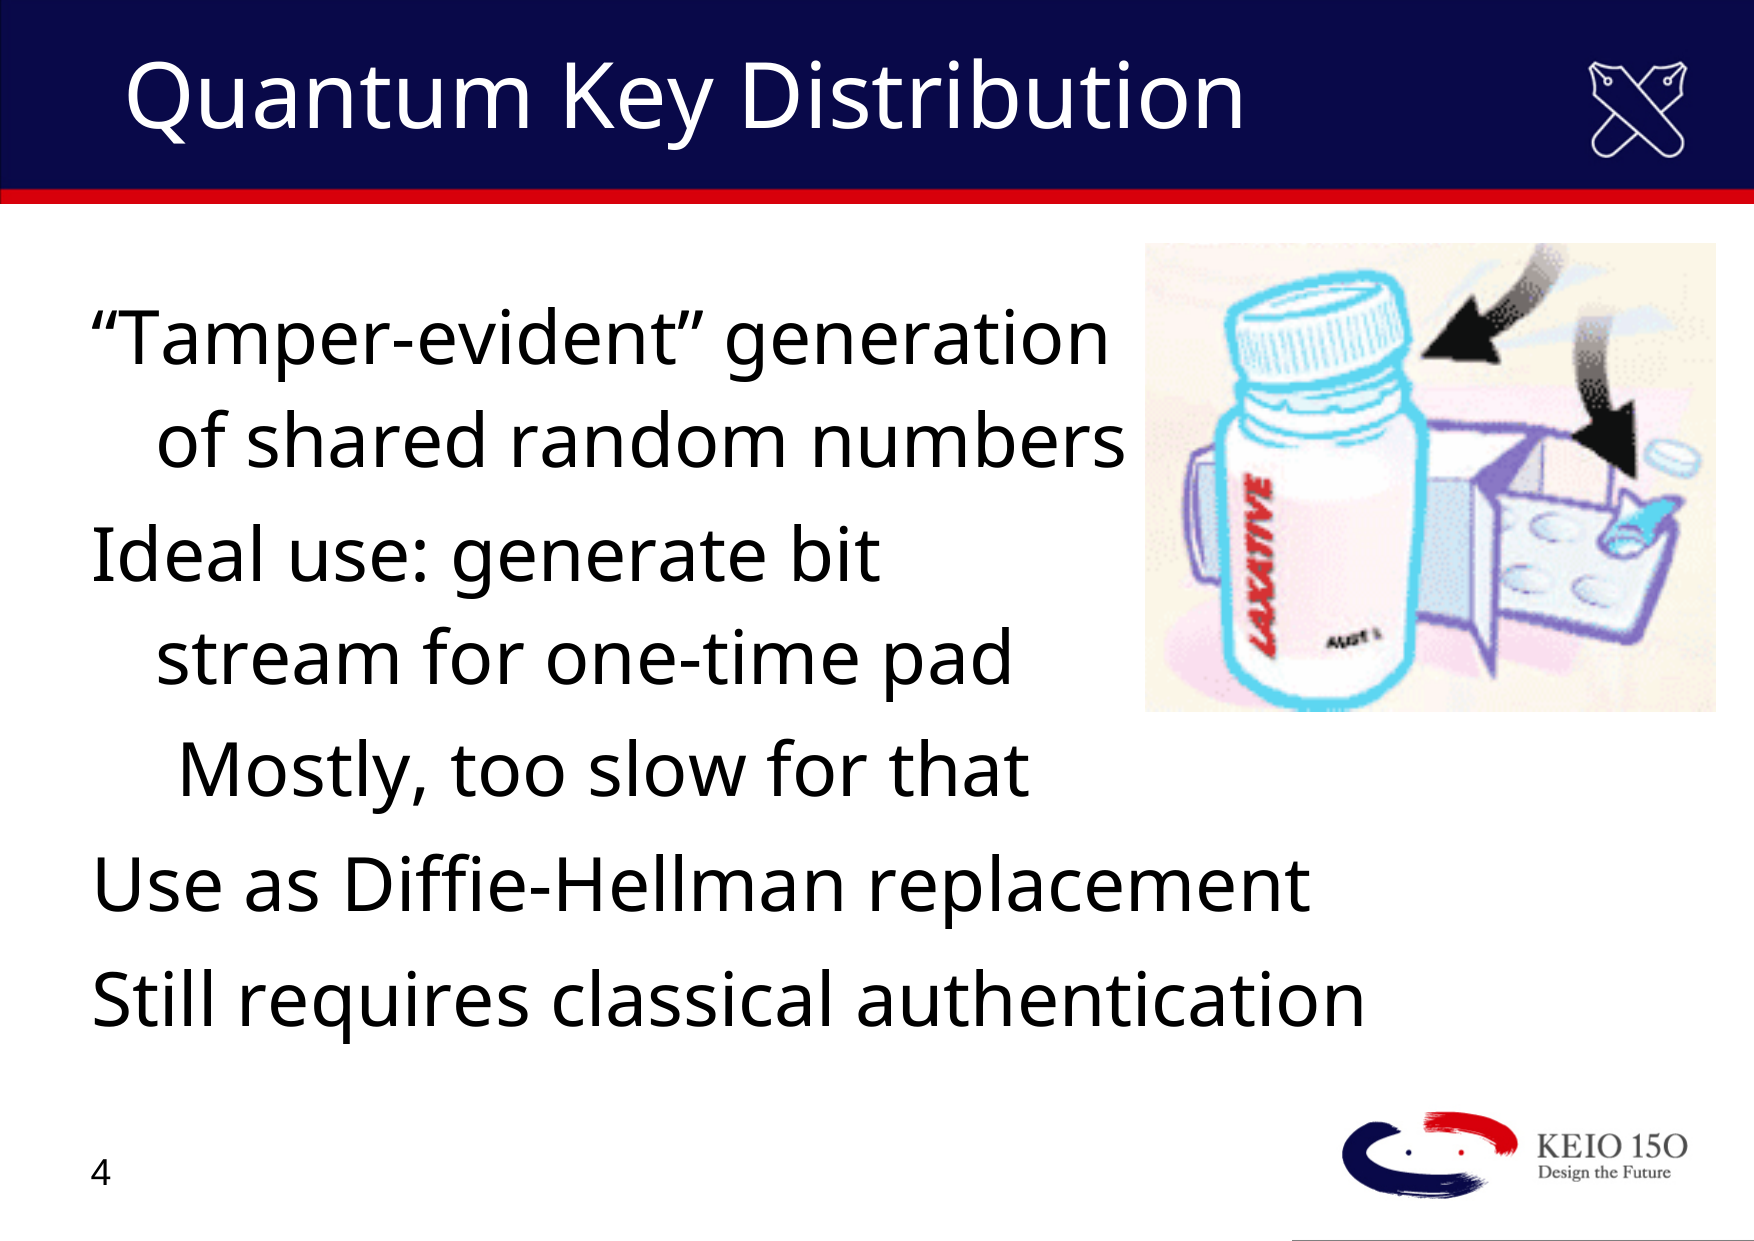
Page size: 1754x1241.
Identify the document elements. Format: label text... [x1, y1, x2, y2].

picture [0, 0, 1754, 204]
list “Tamper-evident” generation of shared random numbers Ideal use: generate bit stream for one-time pad Mostly, too slow for that Use as Diffie-Hellman replacement Still requires classical authentication [91, 284, 1680, 938]
title Quantum Key Distribution [87, 14, 1527, 172]
picture [1145, 243, 1716, 712]
picture [1292, 1064, 1754, 1241]
